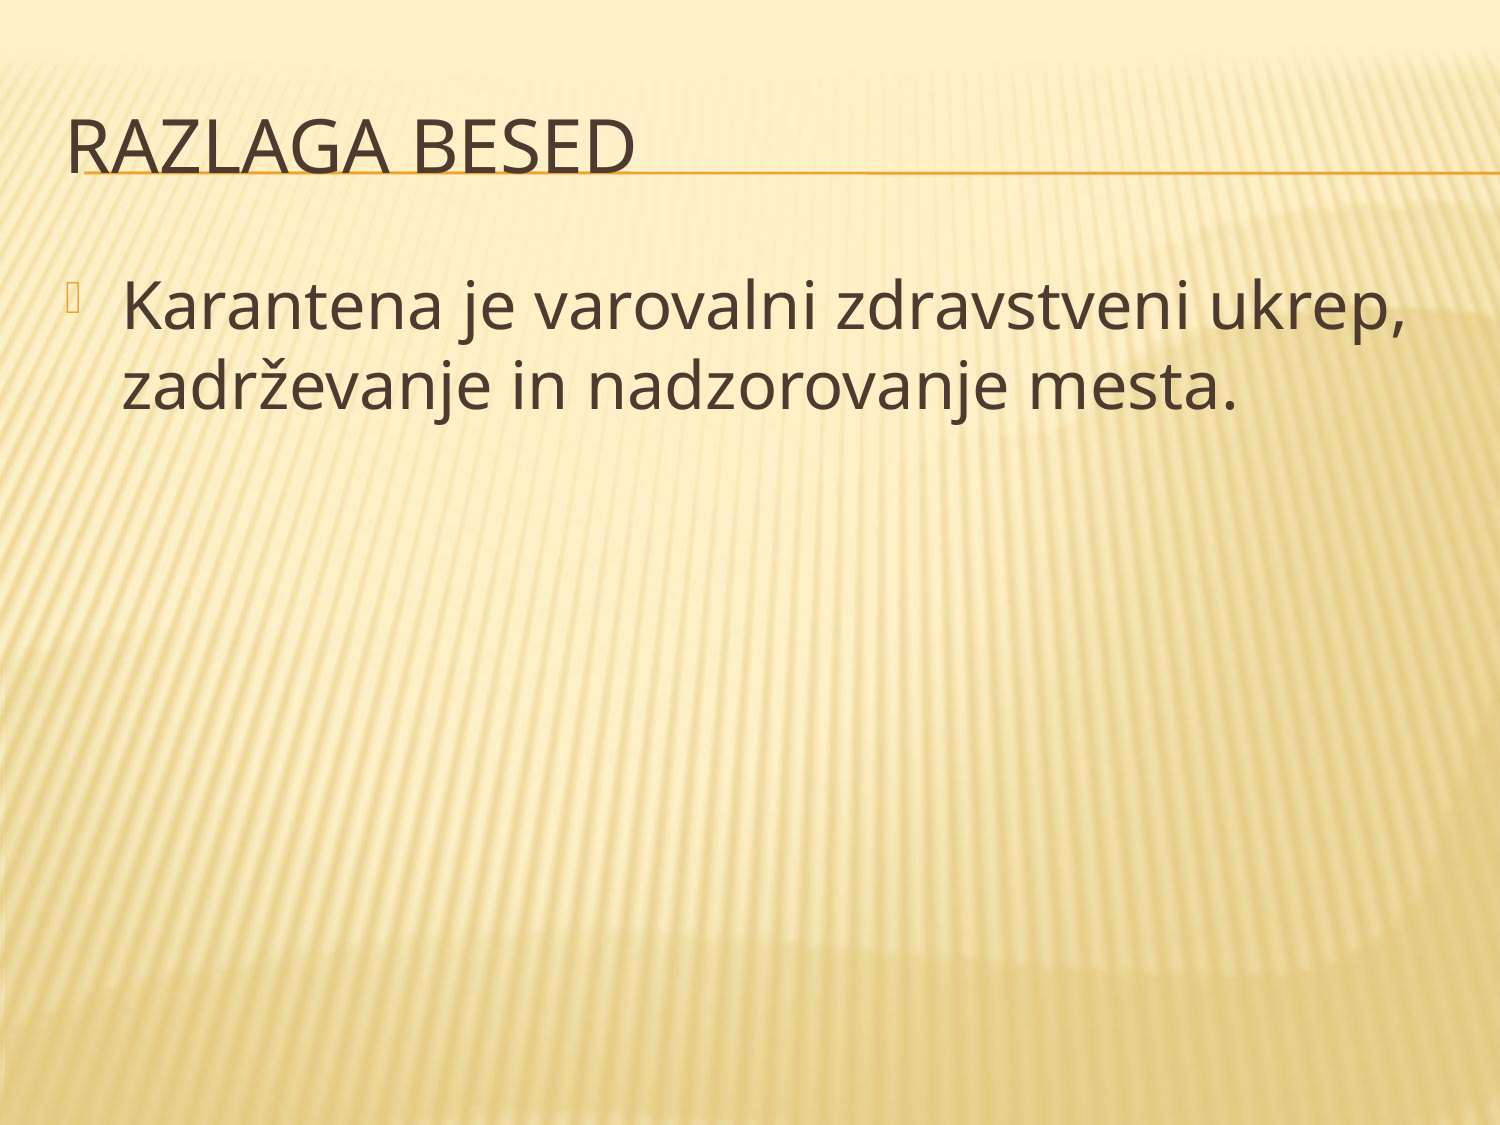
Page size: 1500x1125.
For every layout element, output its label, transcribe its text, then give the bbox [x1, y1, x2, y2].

picture [0, 0, 1500, 1125]
list Karantena je varovalni zdravstveni ukrep, zadrževanje in nadzorovanje mesta. [50, 254, 1475, 998]
title RAZLAGA BESED [50, 75, 1475, 213]
